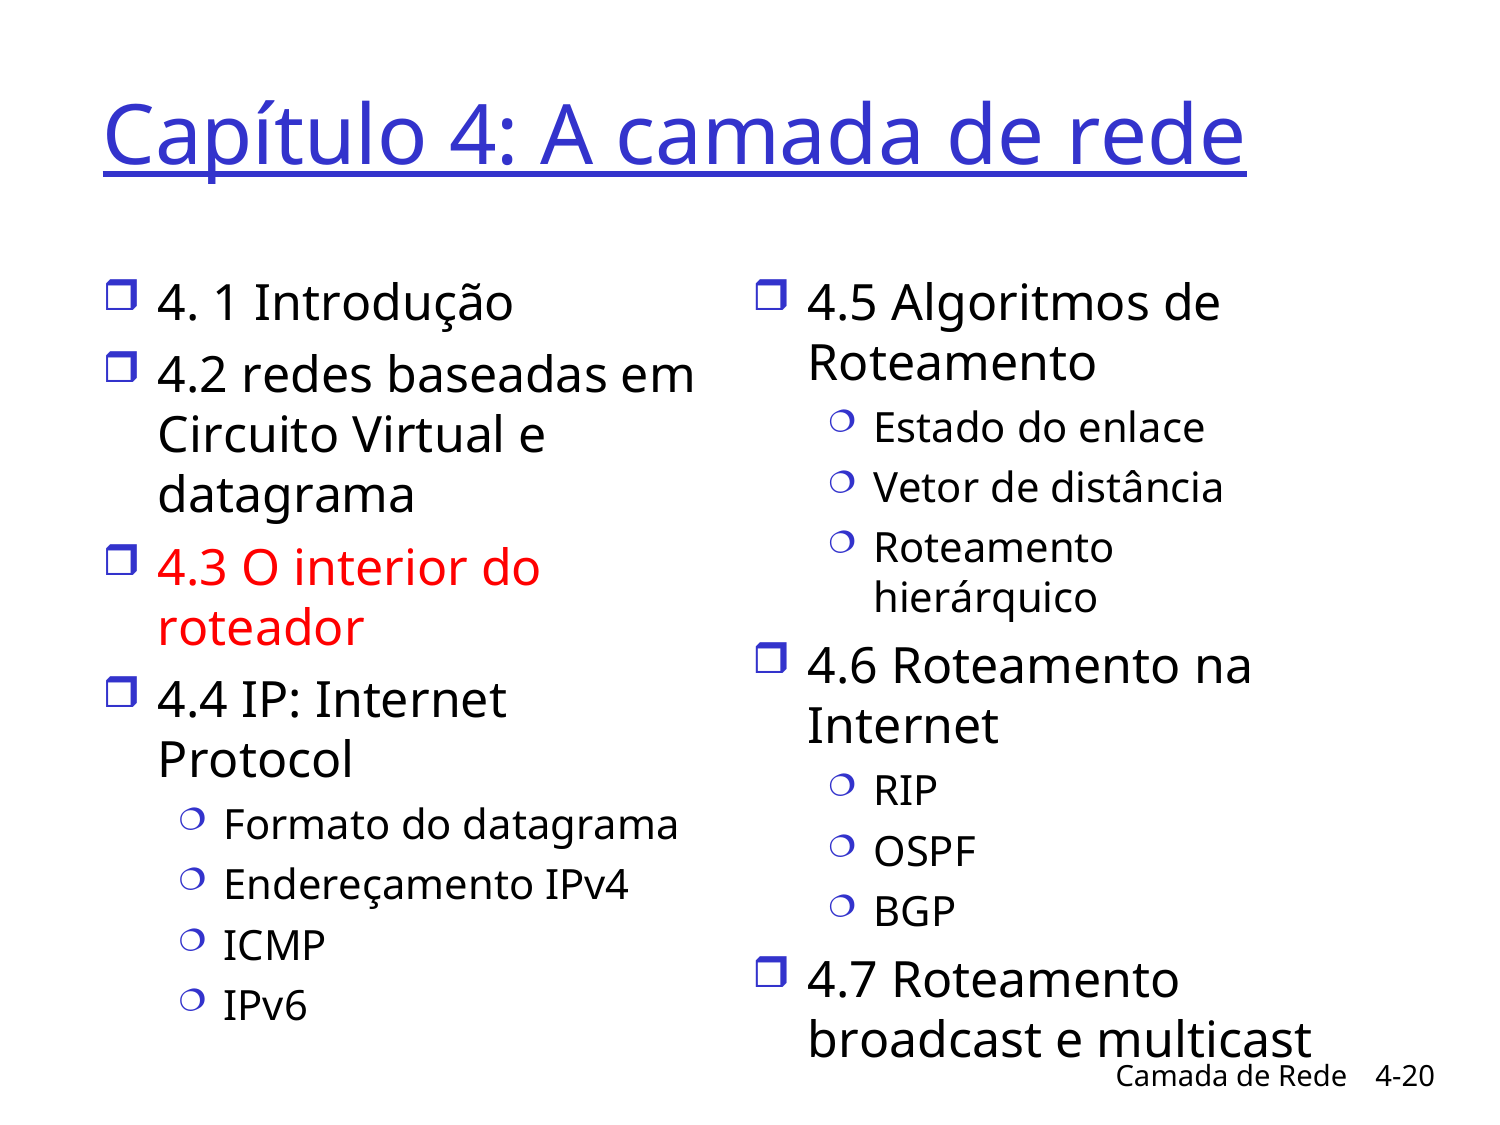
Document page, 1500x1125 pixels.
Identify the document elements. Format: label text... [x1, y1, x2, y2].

text_box 4-<número> [1339, 1050, 1451, 1125]
text_box 4. 1 Introdução 4.2 redes baseadas em Circuito Virtual e datagrama 4.3 O interior do roteador 4.4 IP: Internet Protocol Formato do datagrama Endereçamento IPv4 ICMP IPv6 [87, 262, 713, 1037]
text_box Capítulo 4: A camada de rede [87, 37, 1363, 225]
text_box Camada de Rede [887, 1050, 1339, 1125]
text_box 4.5 Algoritmos de Roteamento Estado do enlace Vetor de distância Roteamento hierárquico 4.6 Roteamento na Internet RIP OSPF BGP 4.7 Roteamento broadcast e multicast [737, 262, 1363, 1026]
